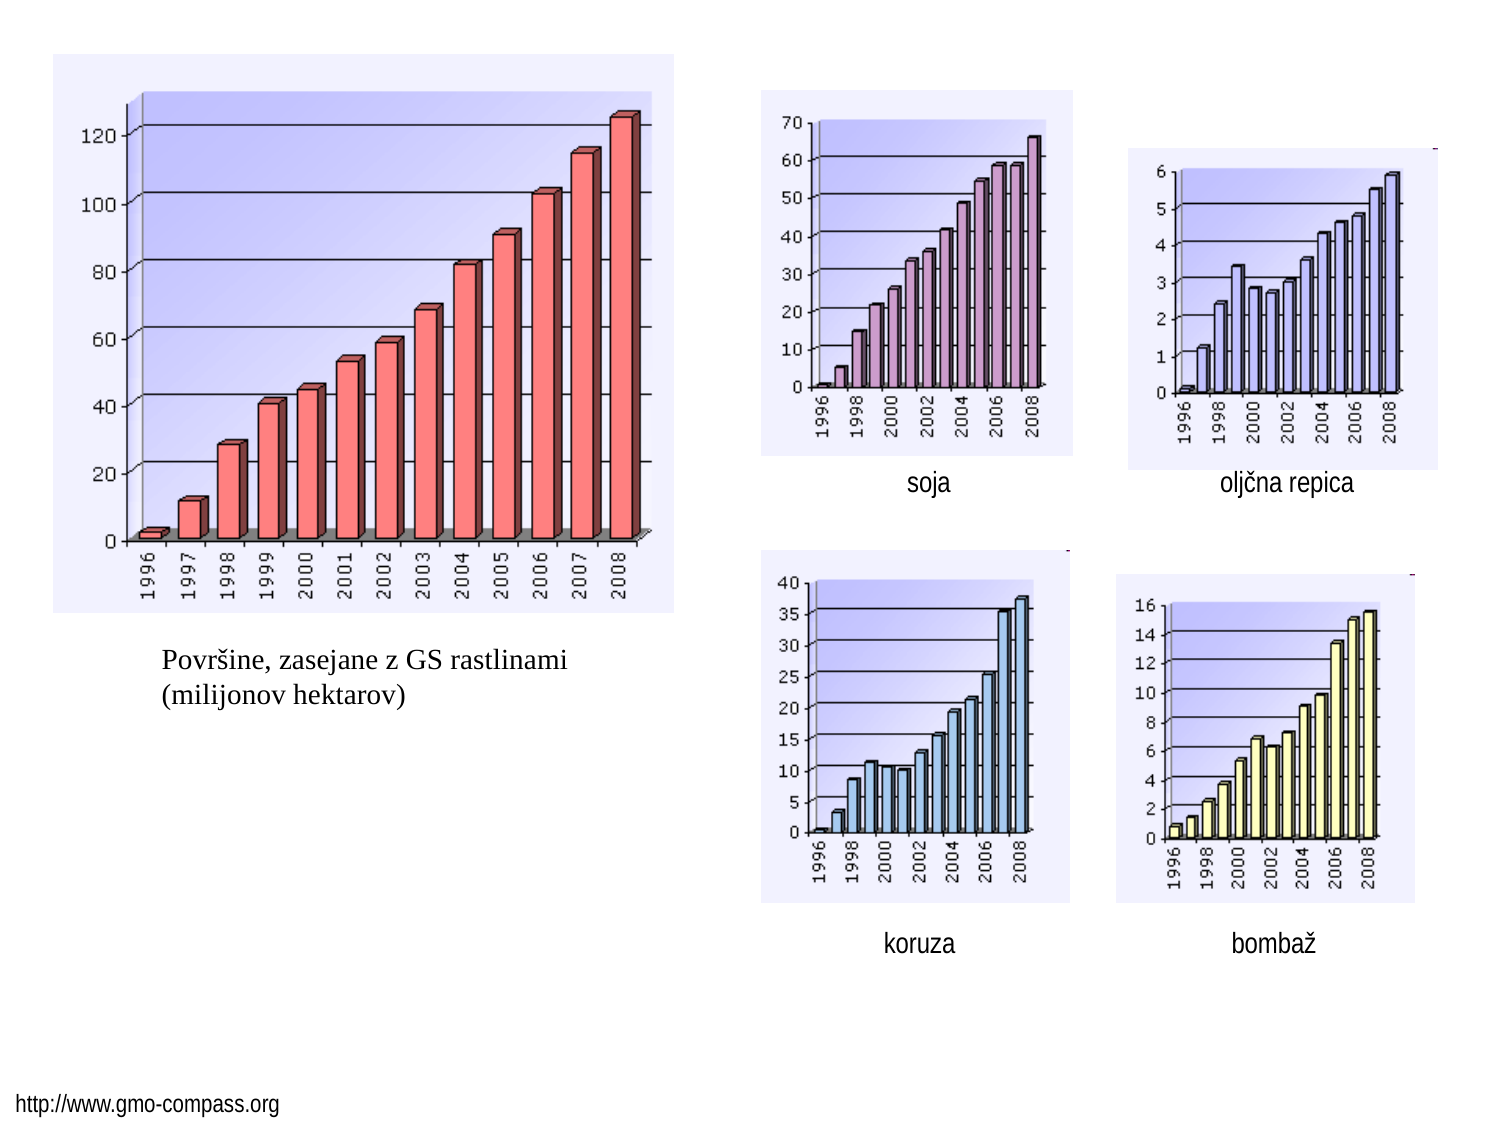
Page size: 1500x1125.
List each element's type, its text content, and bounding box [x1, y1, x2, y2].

text_box http://www.gmo-compass.org [0, 1079, 296, 1125]
picture [53, 54, 674, 613]
picture [1128, 148, 1438, 470]
picture [761, 90, 1073, 456]
text_box koruza bombaž [868, 916, 1333, 967]
picture [761, 550, 1070, 903]
picture [1116, 574, 1415, 903]
text_box Površine, zasejane z GS rastlinami (milijonov hektarov) [146, 633, 591, 718]
text_box soja oljčna repica [892, 455, 1370, 506]
